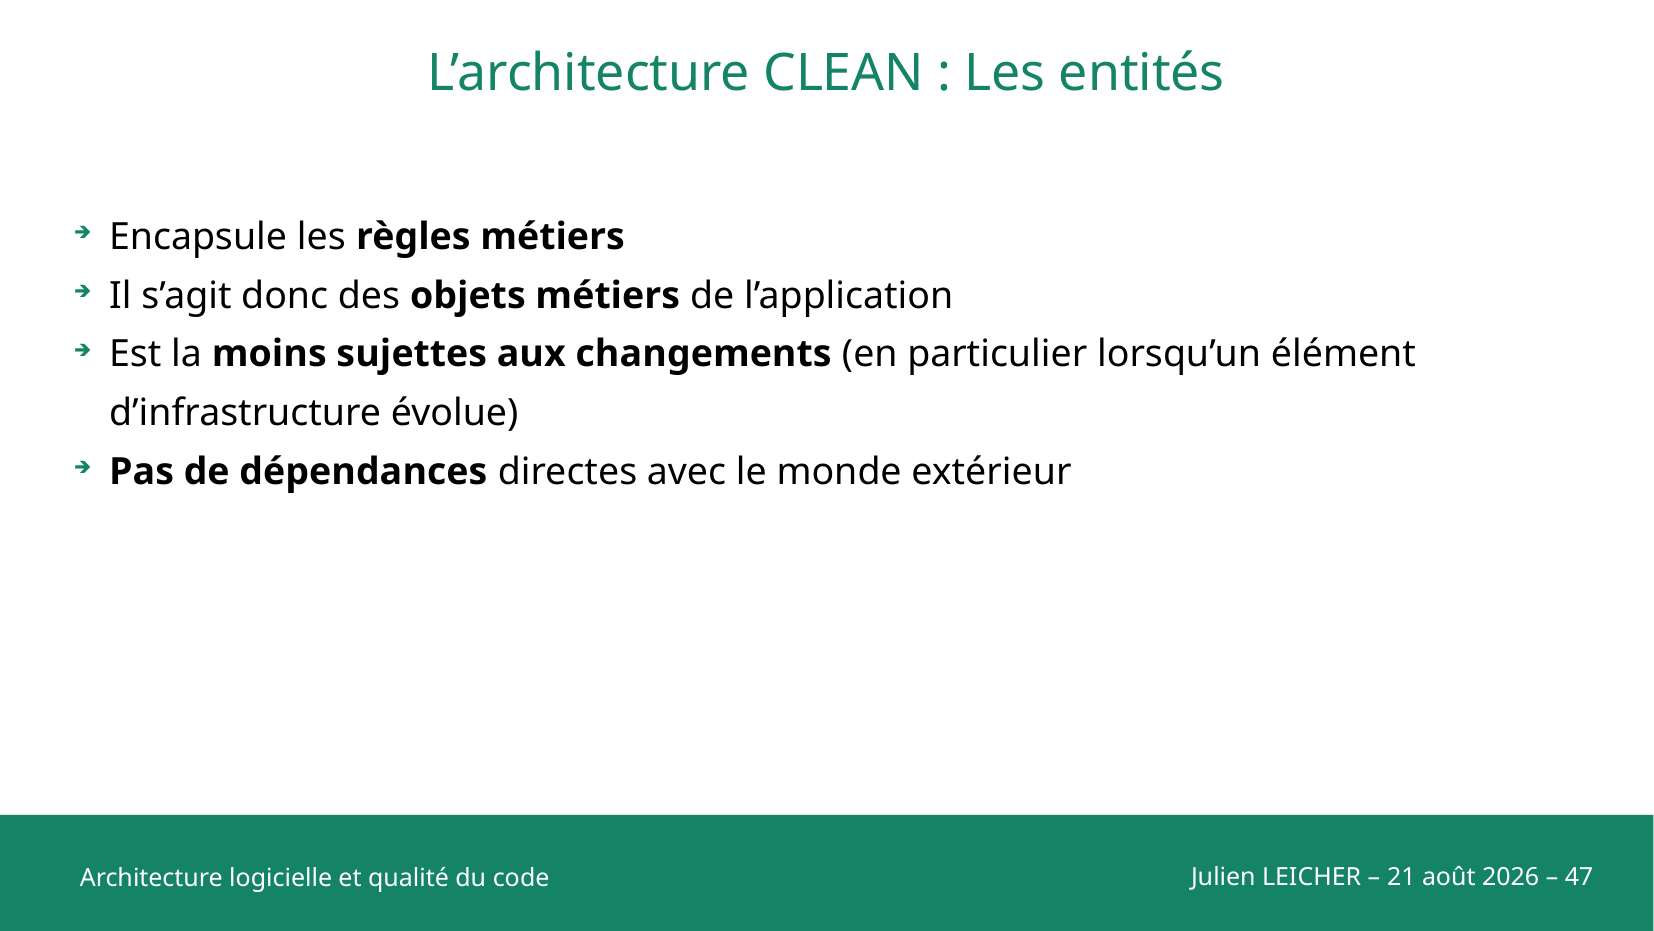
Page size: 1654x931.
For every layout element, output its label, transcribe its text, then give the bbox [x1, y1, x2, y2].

text_box L’architecture CLEAN : Les entités [0, 27, 1654, 113]
text_box Julien LEICHER – 22 mars 2022 – <number> [0, 814, 1654, 931]
text_box Architecture logicielle et qualité du code [64, 852, 798, 898]
text_box Encapsule les règles métiers Il s’agit donc des objets métiers de l’application Est la moins sujettes aux changements (en particulier lorsqu’un élément d’infrastructure évolue) Pas de dépendances directes avec le monde extérieur [59, 194, 1595, 678]
